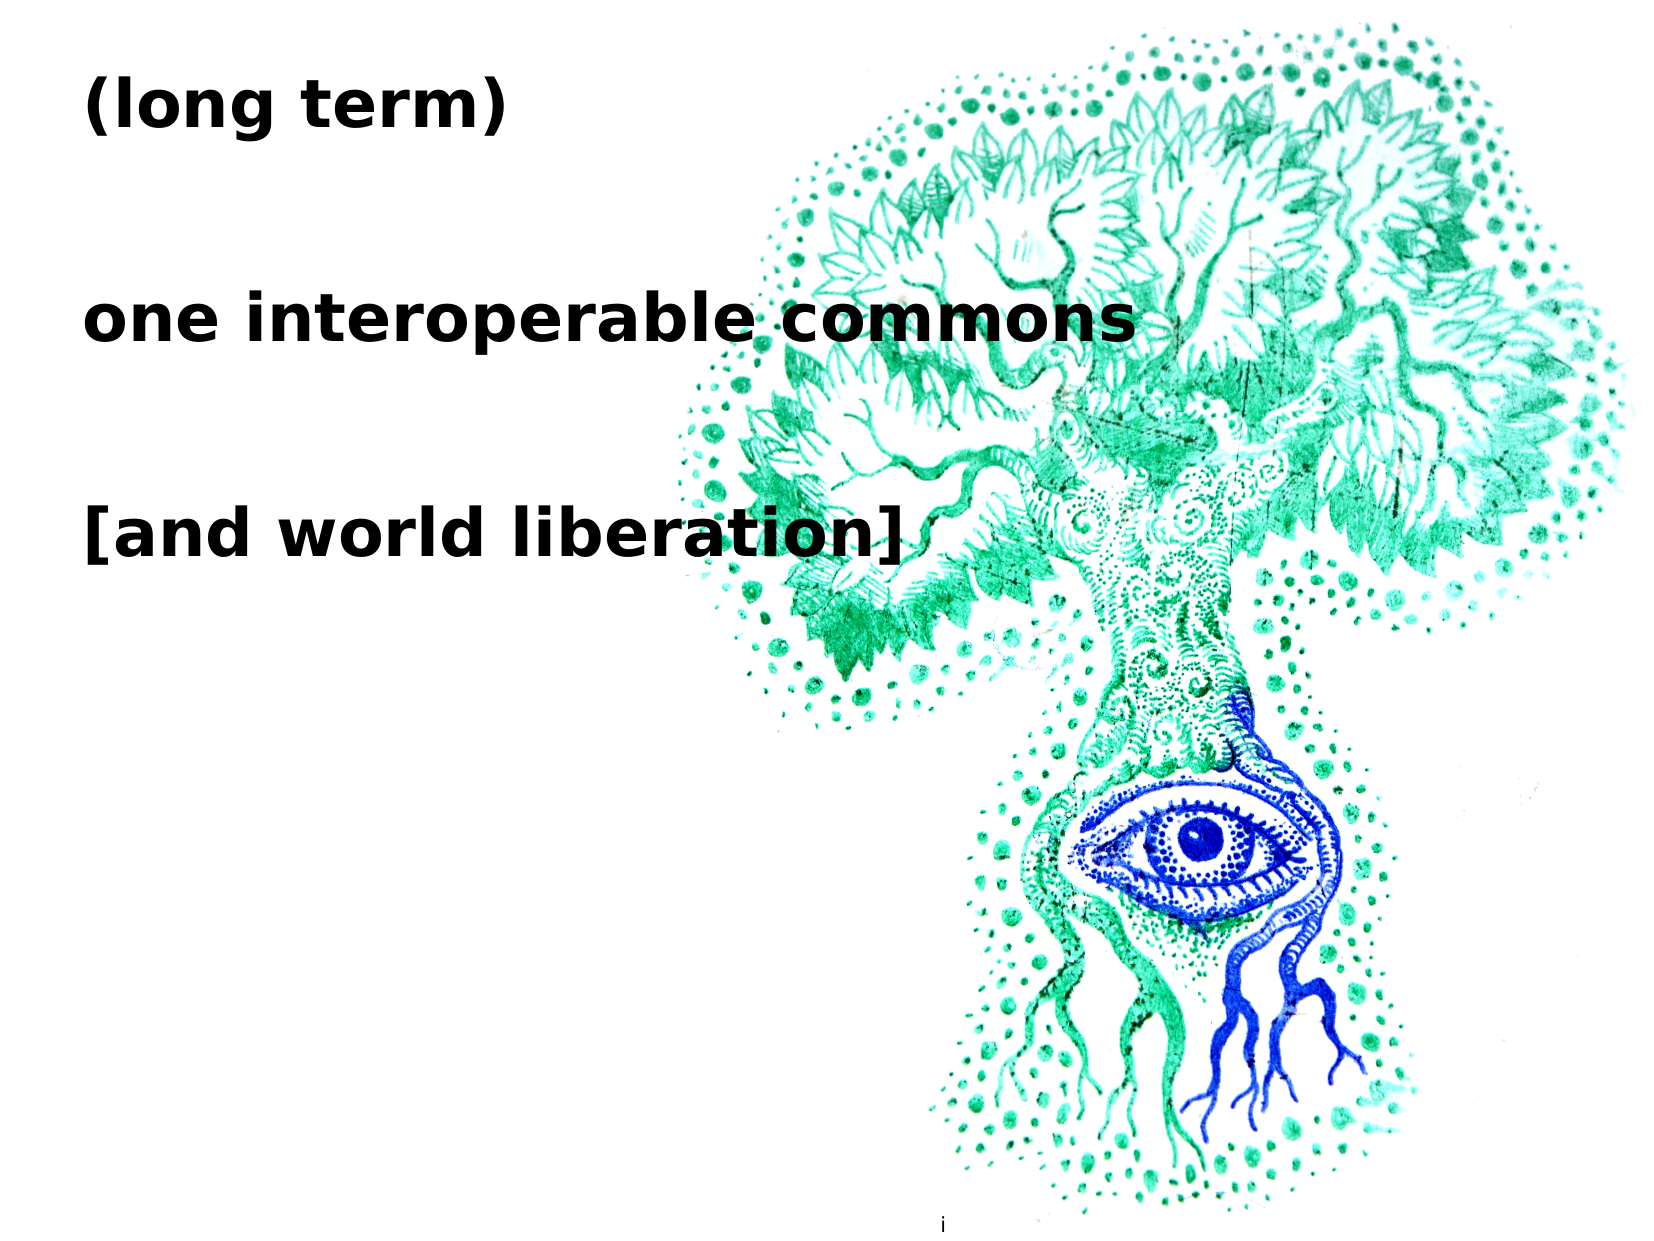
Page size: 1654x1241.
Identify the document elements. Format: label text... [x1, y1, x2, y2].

picture [660, 0, 1653, 1240]
text_box i [925, 1205, 964, 1241]
list (long term) one interoperable commons [and world liberation] [82, 65, 1571, 1062]
